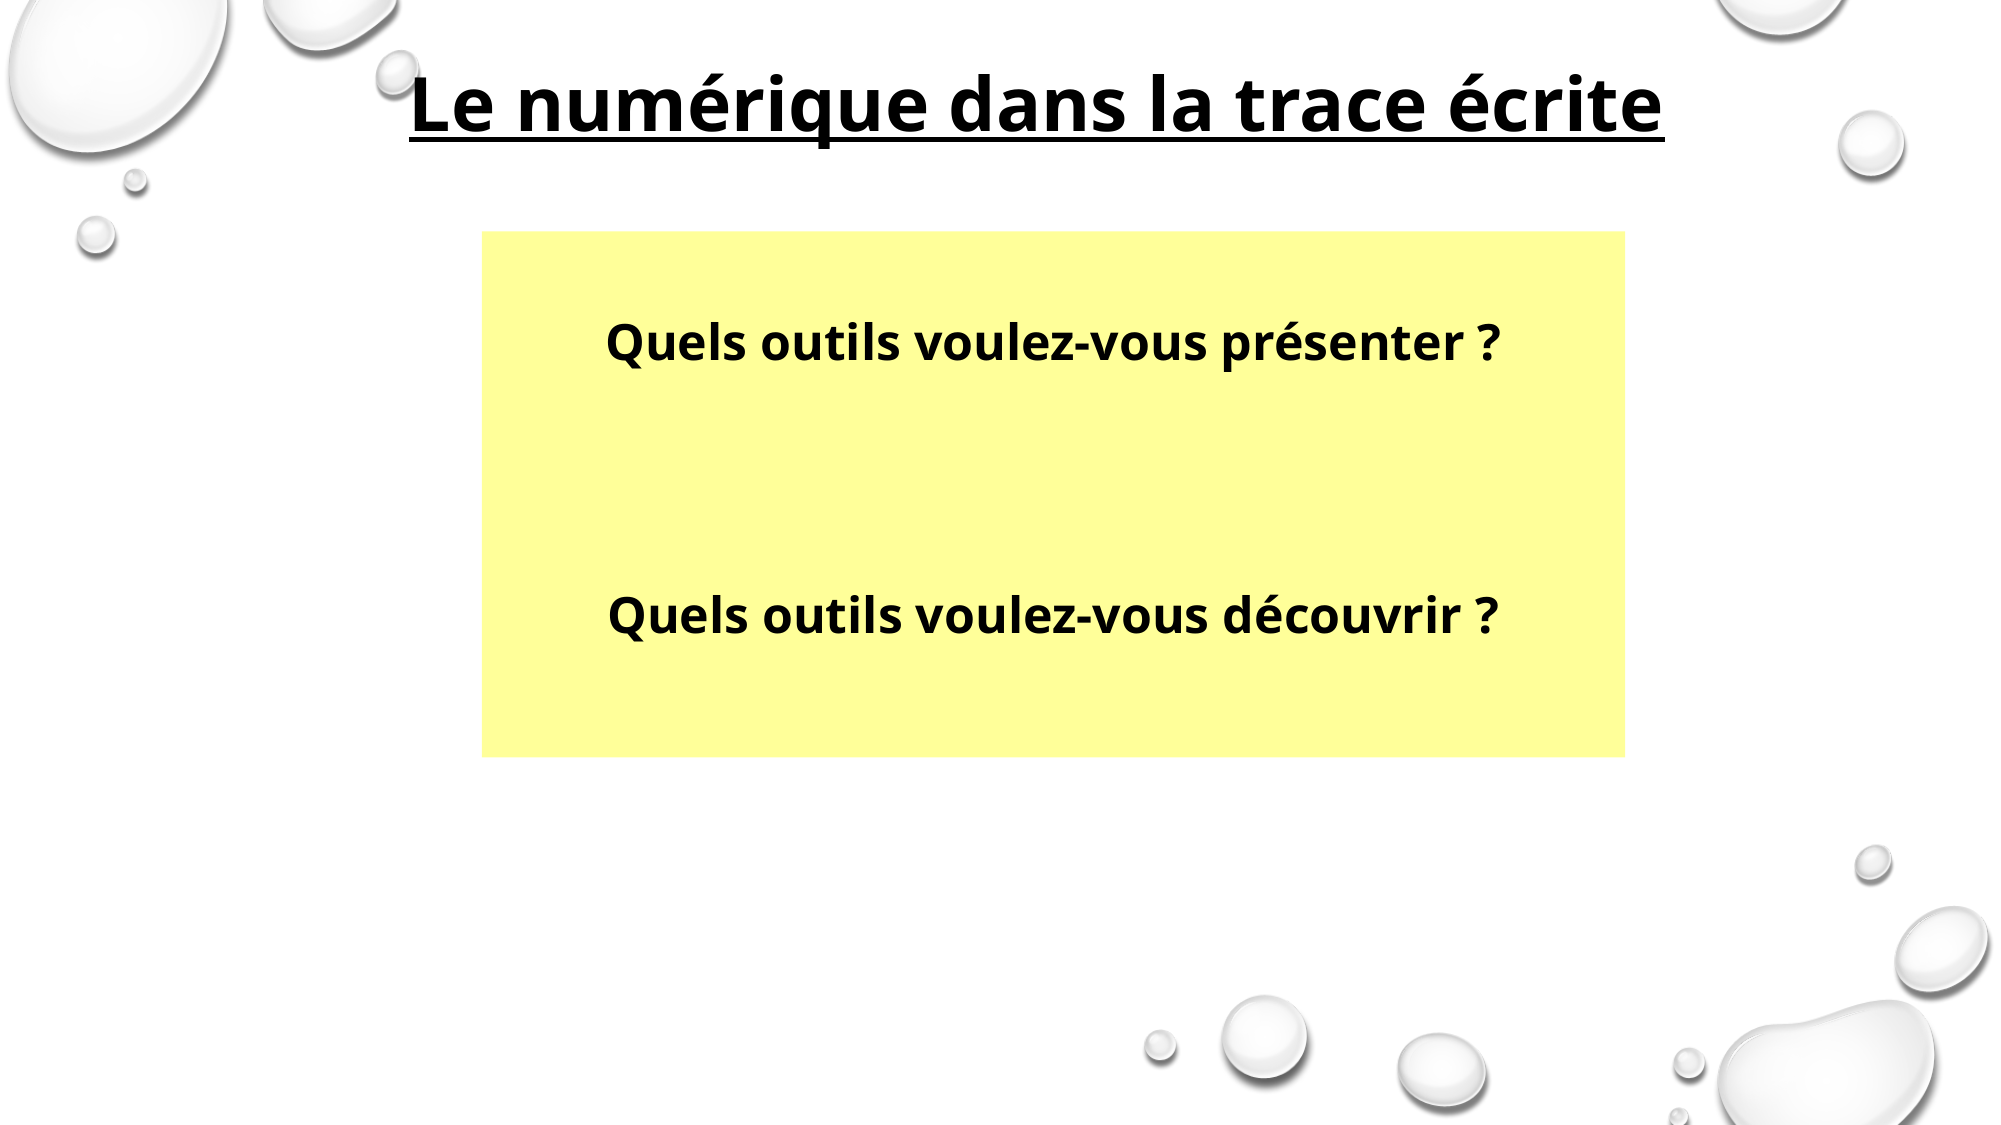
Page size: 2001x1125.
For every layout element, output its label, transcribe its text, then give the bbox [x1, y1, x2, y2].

text_box Quels outils voulez-vous présenter ? Quels outils voulez-vous découvrir ? [481, 231, 1626, 758]
picture [0, 0, 2000, 1125]
text_box Le numérique dans la trace écrite [394, 48, 1699, 154]
